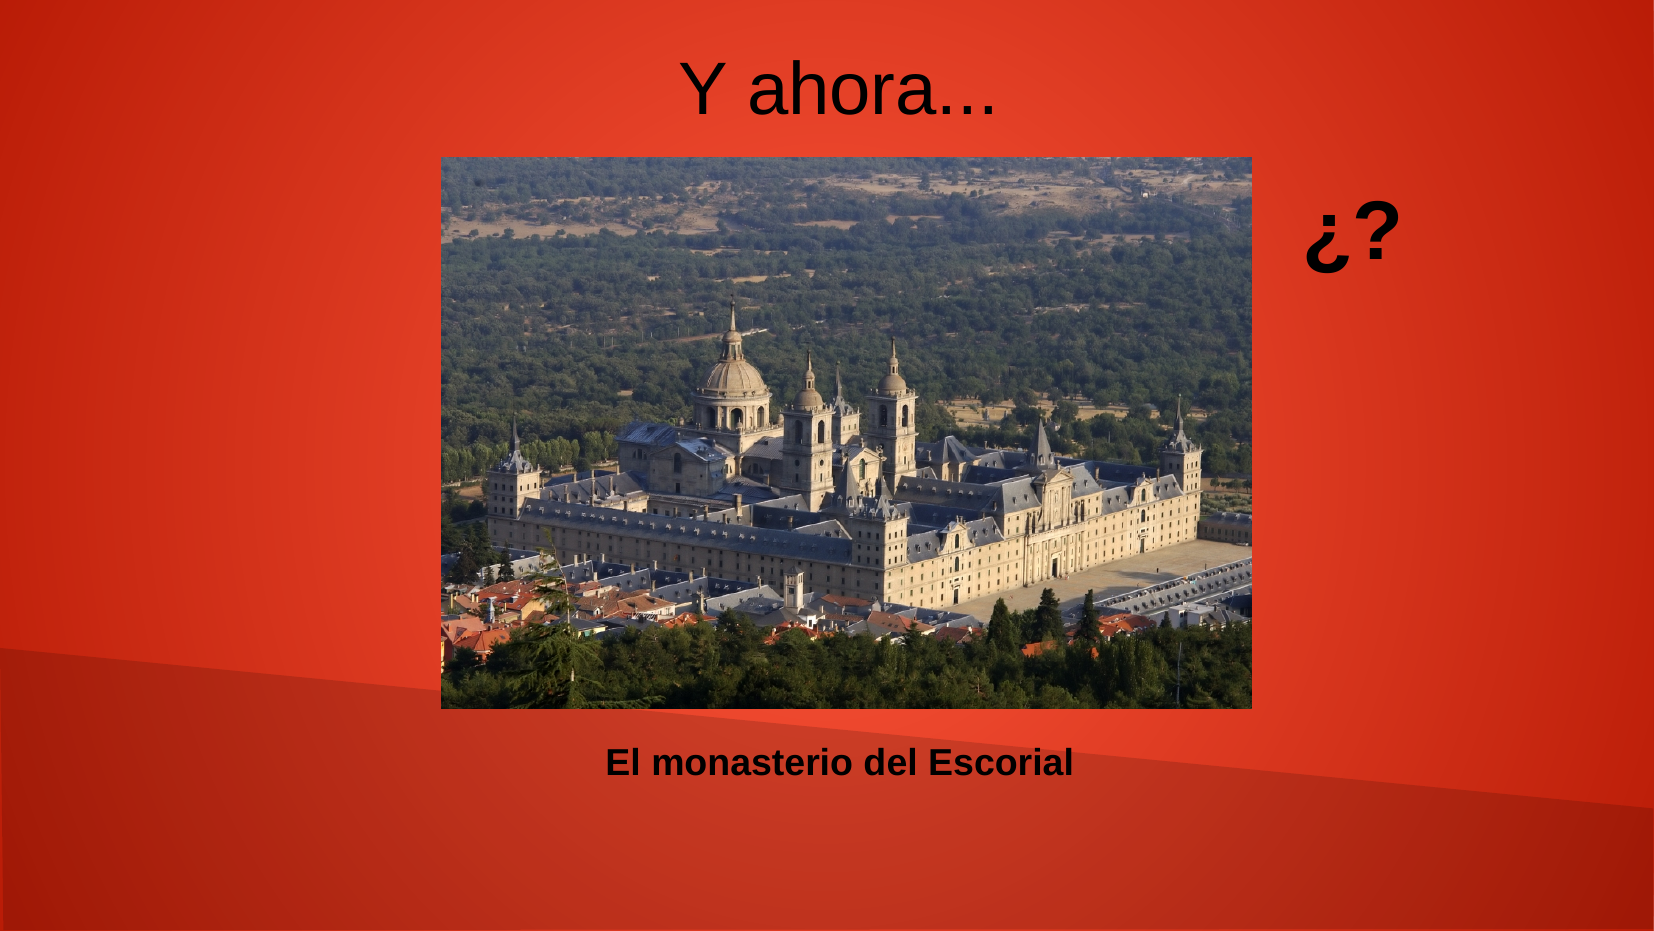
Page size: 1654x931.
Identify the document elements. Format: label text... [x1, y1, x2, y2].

text_box ¿? [1287, 177, 1441, 286]
title Y ahora... [94, 11, 1583, 166]
text_box El monasterio del Escorial [590, 734, 1123, 792]
picture [441, 157, 1252, 709]
